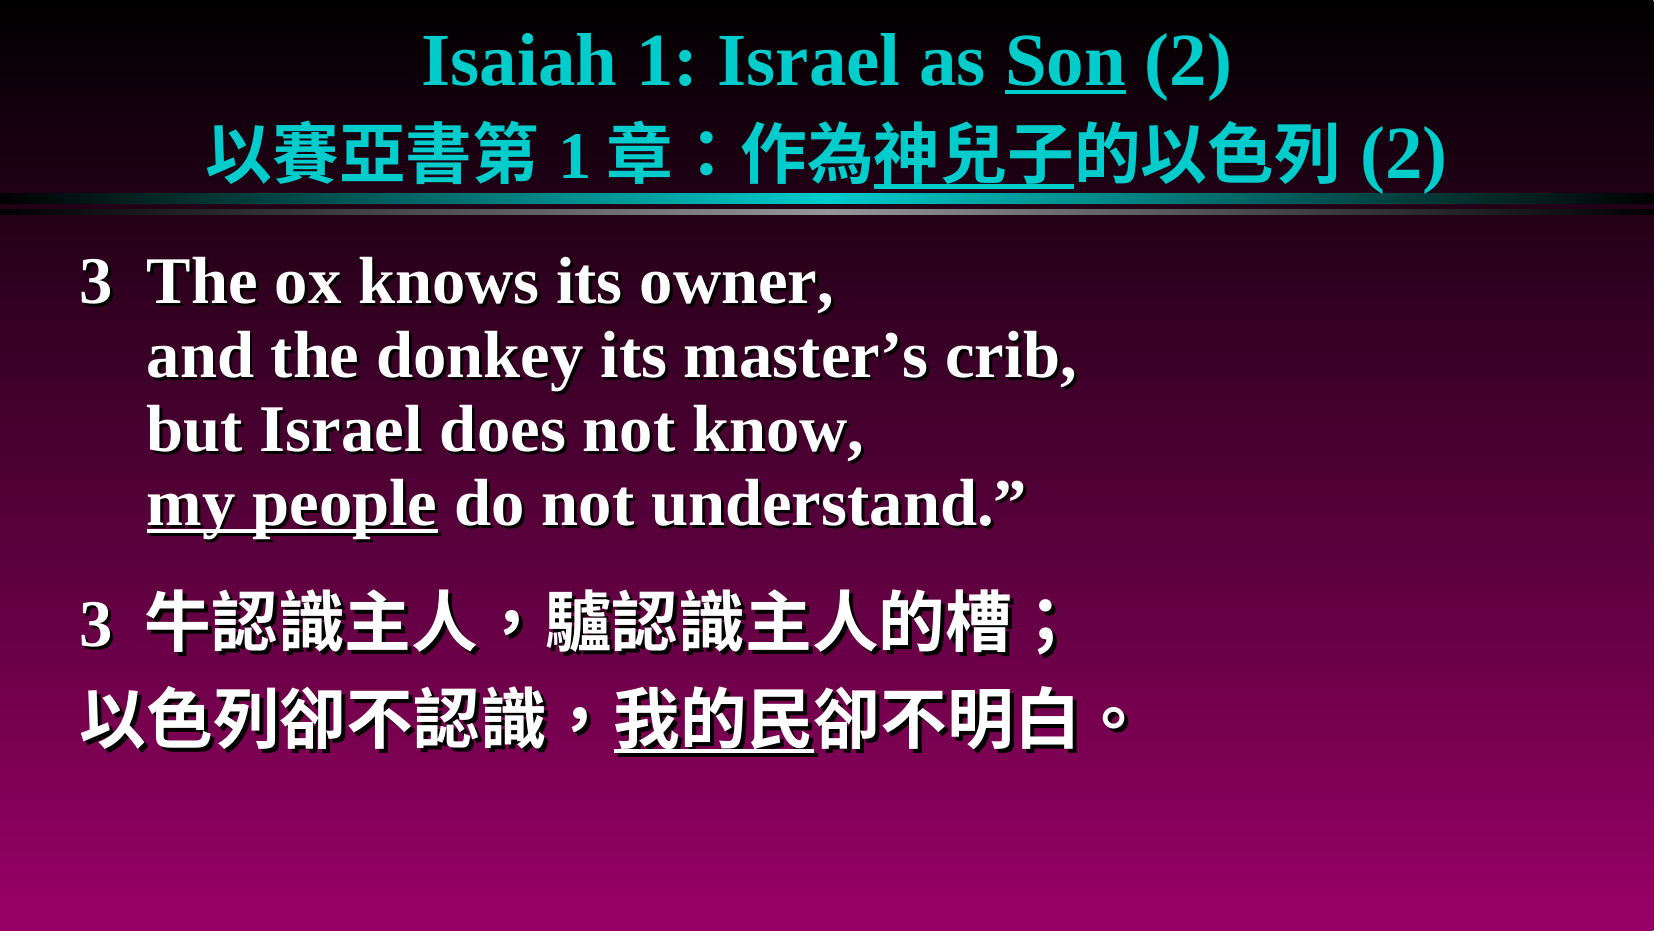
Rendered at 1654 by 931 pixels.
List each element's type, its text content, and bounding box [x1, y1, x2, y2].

text_box 3 The ox knows its owner, and the donkey its master’s crib, but Israel does not know, my people do not understand.” 3 牛認識主人，驢認識主人的槽； 以色列卻不認識，我的民卻不明白。 [64, 236, 1589, 815]
title Isaiah 1: Israel as Son (2) 以賽亞書第1章：作為神兒子的以色列(2) [117, 16, 1537, 201]
